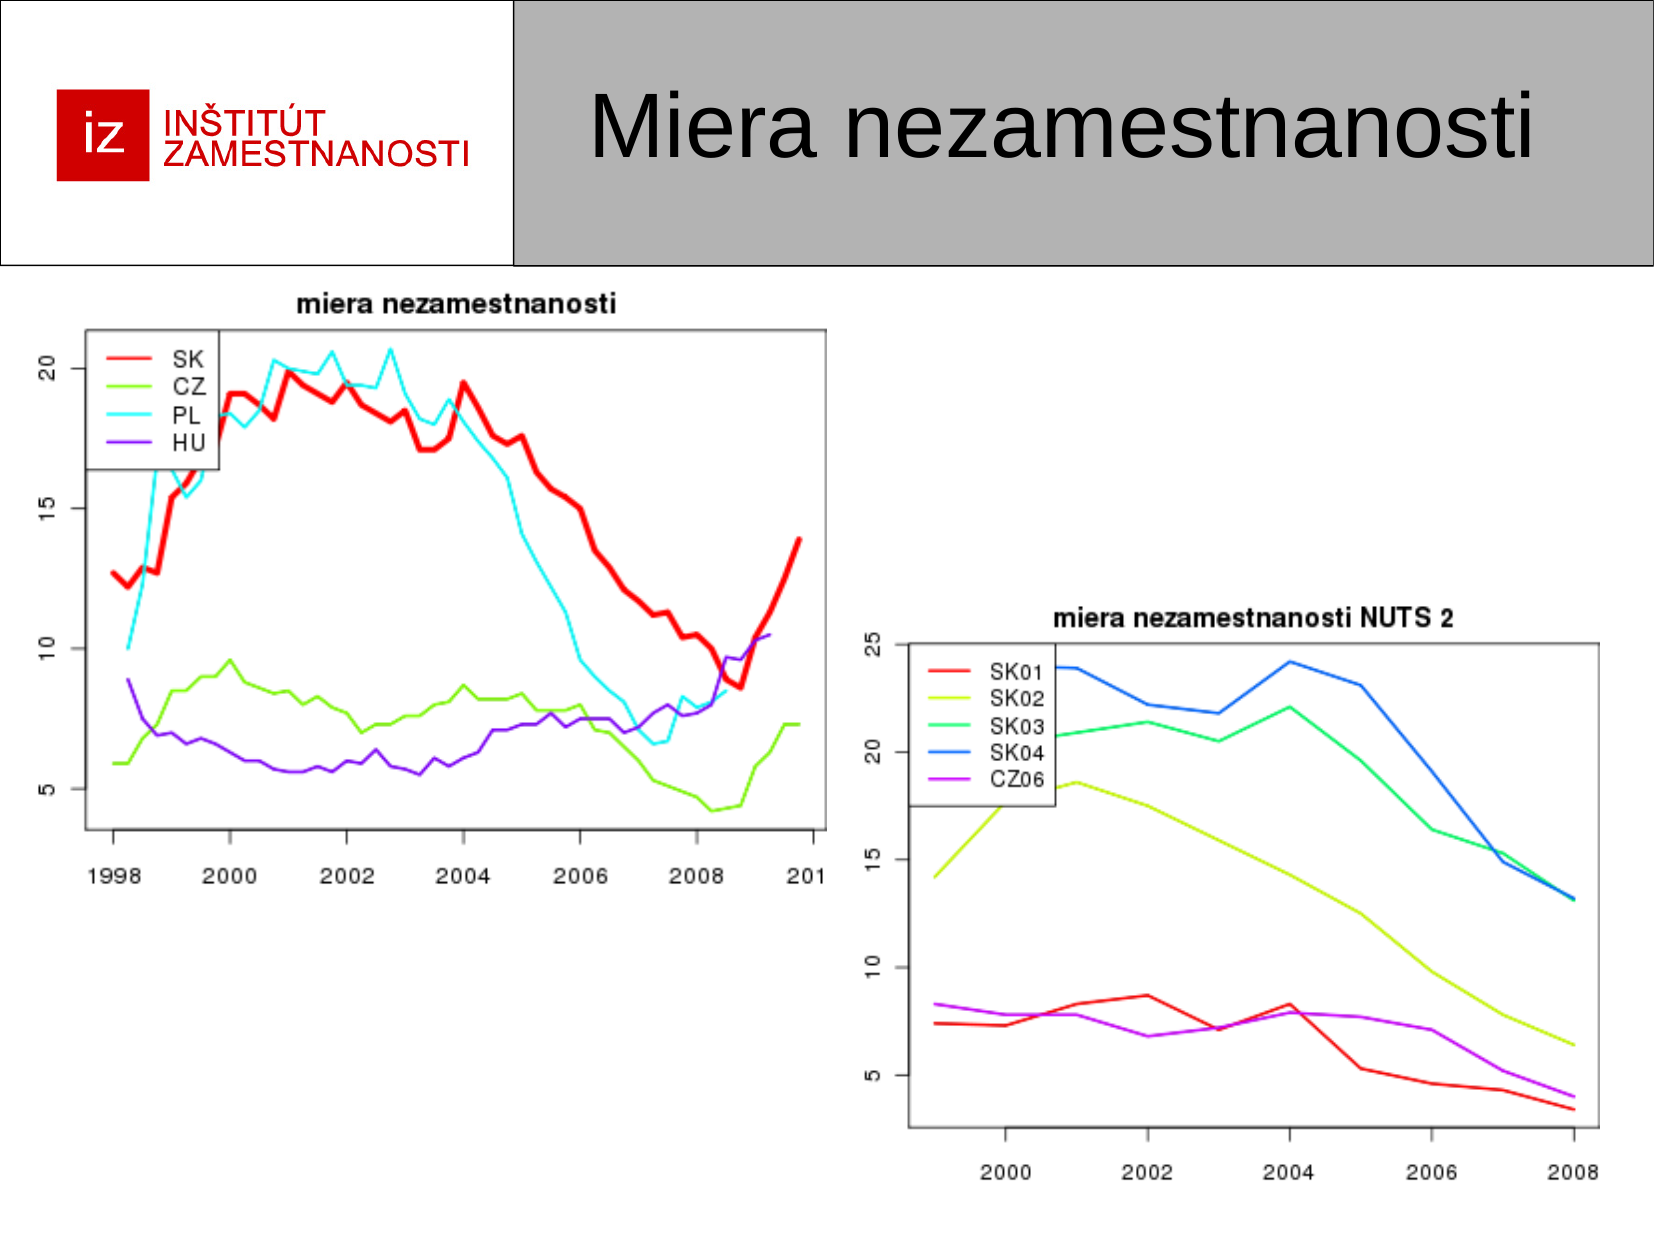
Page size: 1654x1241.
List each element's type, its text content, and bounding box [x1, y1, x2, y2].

picture [5, 8, 512, 257]
picture [856, 590, 1600, 1182]
picture [29, 275, 827, 886]
title Miera nezamestnanosti [561, 37, 1565, 229]
